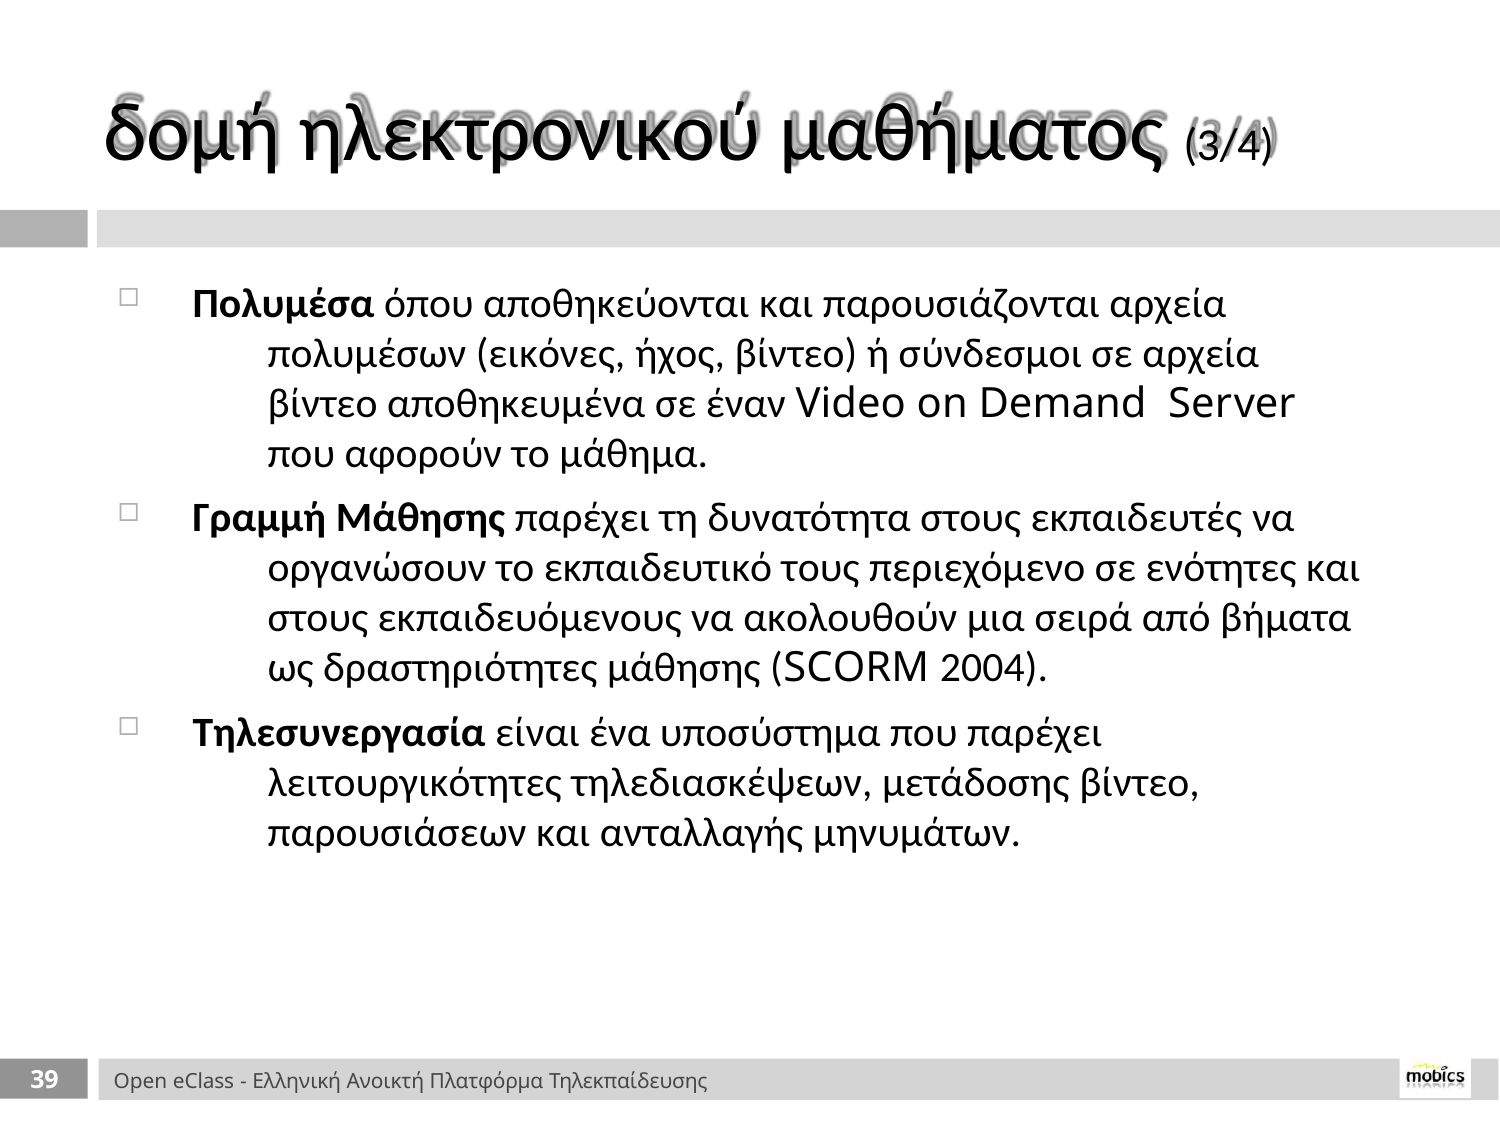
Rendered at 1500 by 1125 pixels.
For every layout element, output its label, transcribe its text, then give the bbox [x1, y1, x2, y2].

text_box Open eClass - Ελληνική Ανοικτή Πλατφόρμα Τηλεκπαίδευσης [111, 1068, 753, 1094]
title δομή ηλεκτρονικού μαθήματος (3/4) [89, 77, 1411, 165]
text_box [98, 1058, 1499, 1101]
text_box [52, 42, 1320, 177]
text_box Πολυμέσα όπου αποθηκεύονται και παρουσιάζονται αρχεία πολυμέσων (εικόνες, ήχος, βίντεο) ή σύνδεσμοι σε αρχεία βίντεο αποθηκευμένα σε έναν Video on Demand Server που αφορούν το μάθημα. Γραμμή Μάθησης παρέχει τη δυνατότητα στους εκπαιδευτές να οργανώσουν το εκπαιδευτικό τους περιεχόμενο σε ενότητες και στους εκπαιδευόμενους να ακολουθούν μια σειρά από βήματα ως δραστηριότητες μάθησης (SCORM 2004). Τηλεσυνεργασία είναι ένα υποσύστημα που παρέχει λειτουργικότητες τηλεδιασκέψεων, μετάδοσης βίντεο, παρουσιάσεων και ανταλλαγής μηνυμάτων. [113, 275, 1398, 852]
text_box [0, 1058, 88, 1099]
text_box 39 [26, 1063, 62, 1093]
